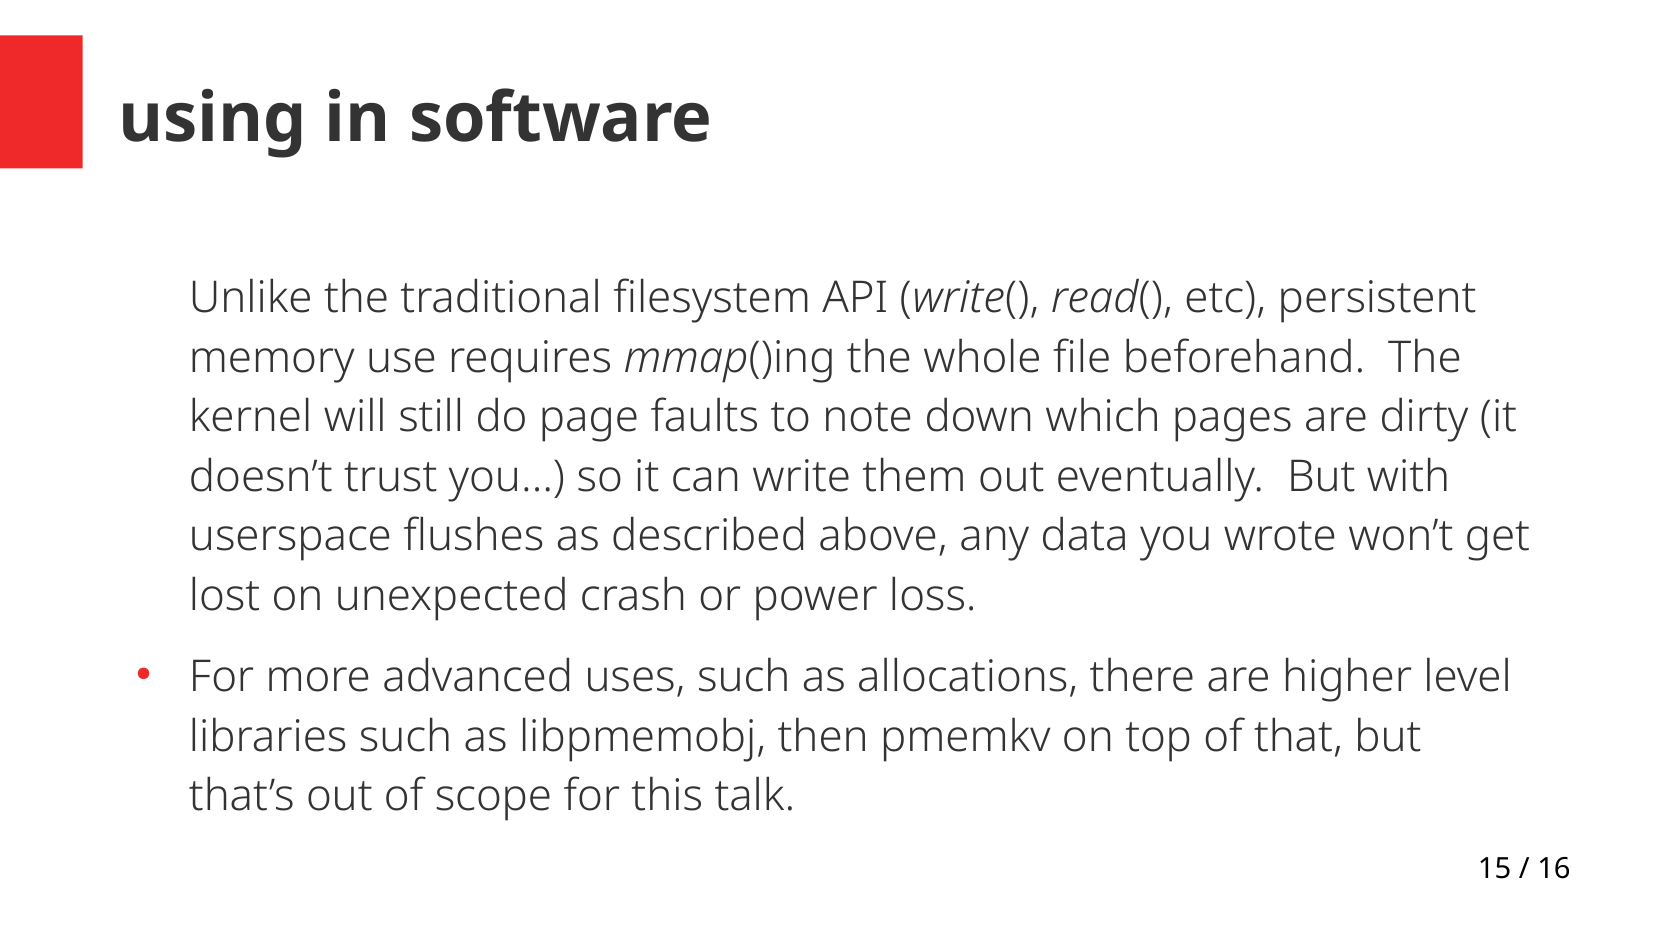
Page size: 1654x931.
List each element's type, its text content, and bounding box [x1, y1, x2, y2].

title using in software [118, 37, 1571, 193]
list Unlike the traditional filesystem API (write(), read(), etc), persistent memory use requires mmap()ing the whole file beforehand. The kernel will still do page faults to note down which pages are dirty (it doesn’t trust you…) so it can write them out eventually. But with userspace flushes as described above, any data you wrote won’t get lost on unexpected crash or power loss. For more advanced uses, such as allocations, there are higher level libraries such as libpmemobj, then pmemkv on top of that, but that’s out of scope for this talk. [118, 265, 1536, 806]
